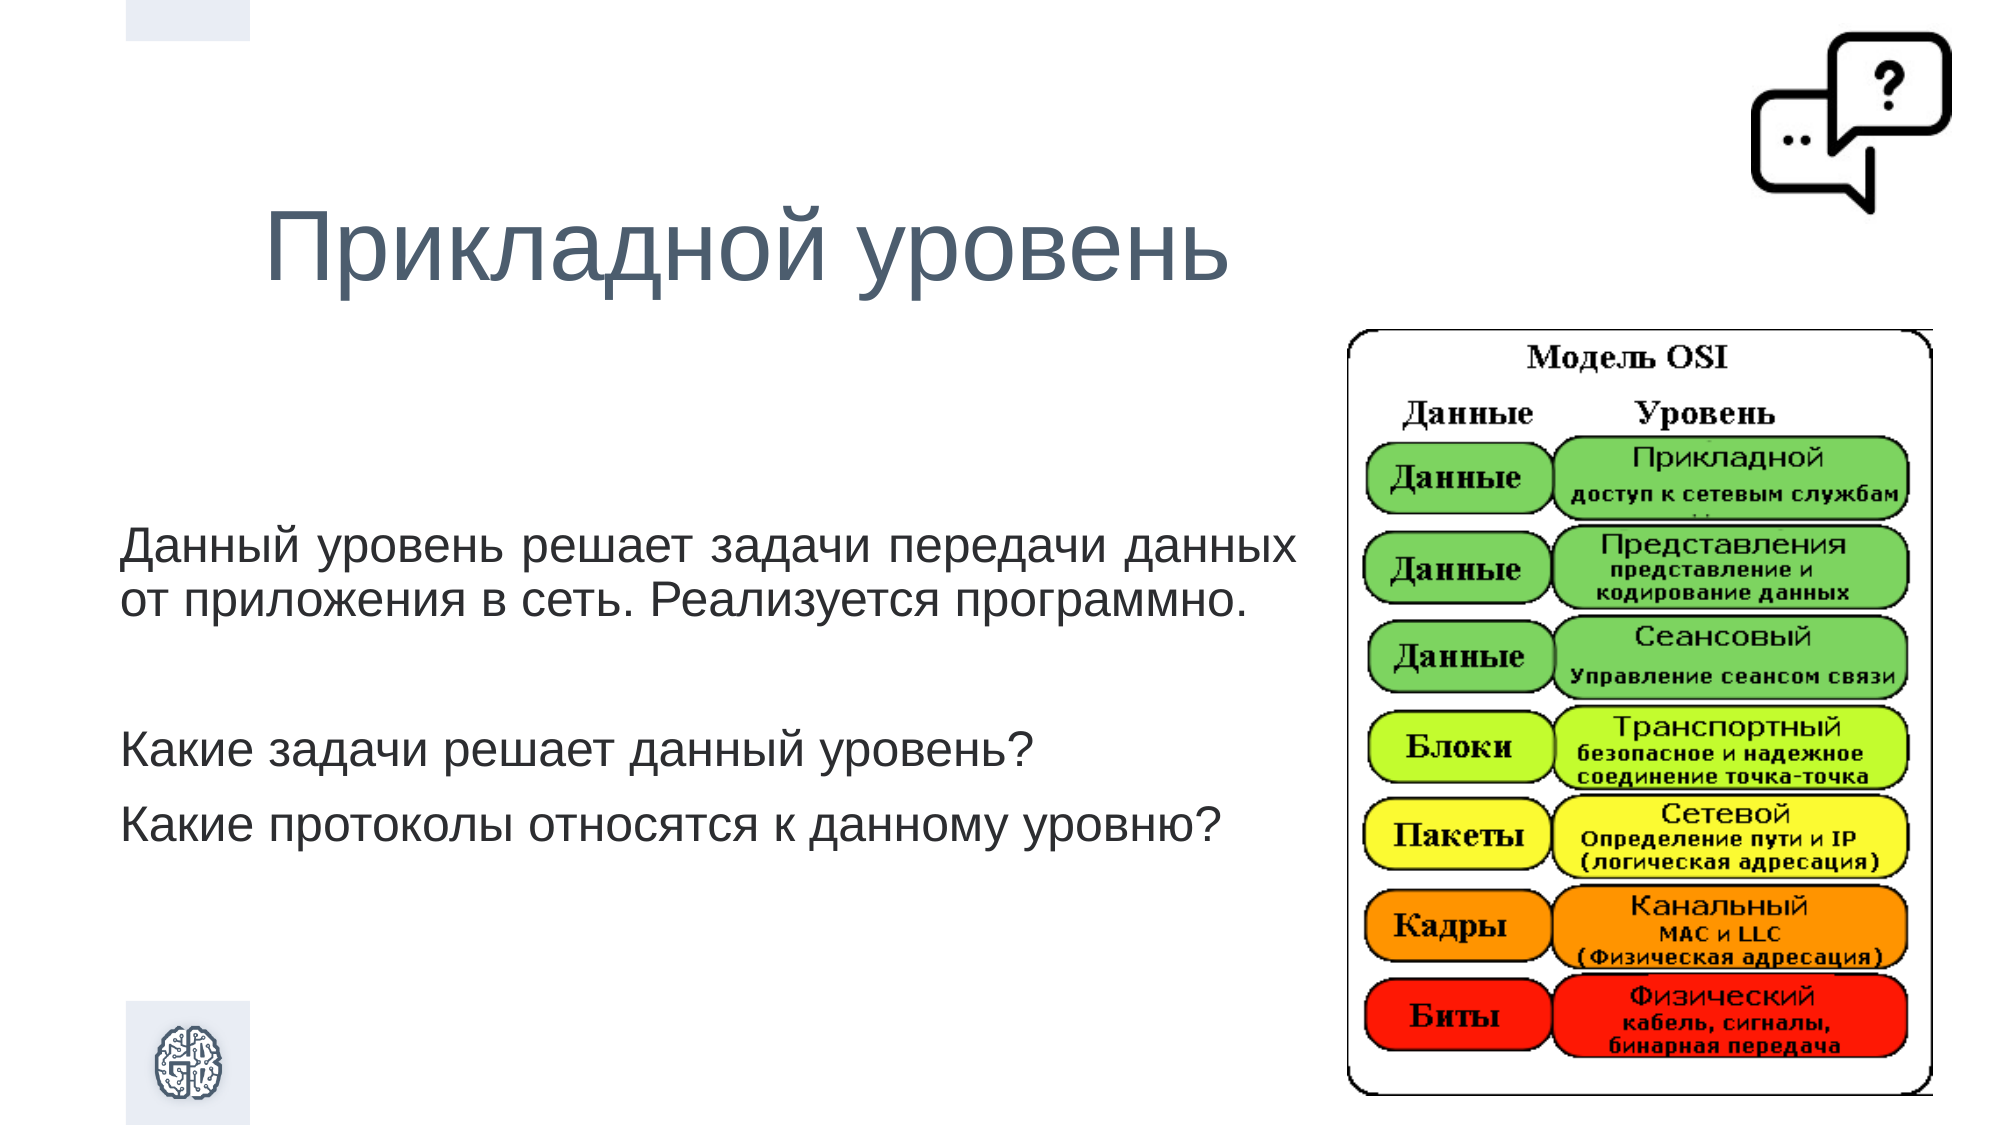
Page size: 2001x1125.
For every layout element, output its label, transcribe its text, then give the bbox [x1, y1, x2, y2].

picture [144, 1016, 232, 1110]
picture [1751, 23, 1952, 224]
list Данный уровень решает задачи передачи данных от приложения в сеть. Реализуется программно. Какие задачи решает данный уровень? Какие протоколы относятся к данному уровню? [104, 431, 1313, 941]
title Прикладной уровень [248, 124, 1752, 372]
picture [1347, 329, 1933, 1096]
